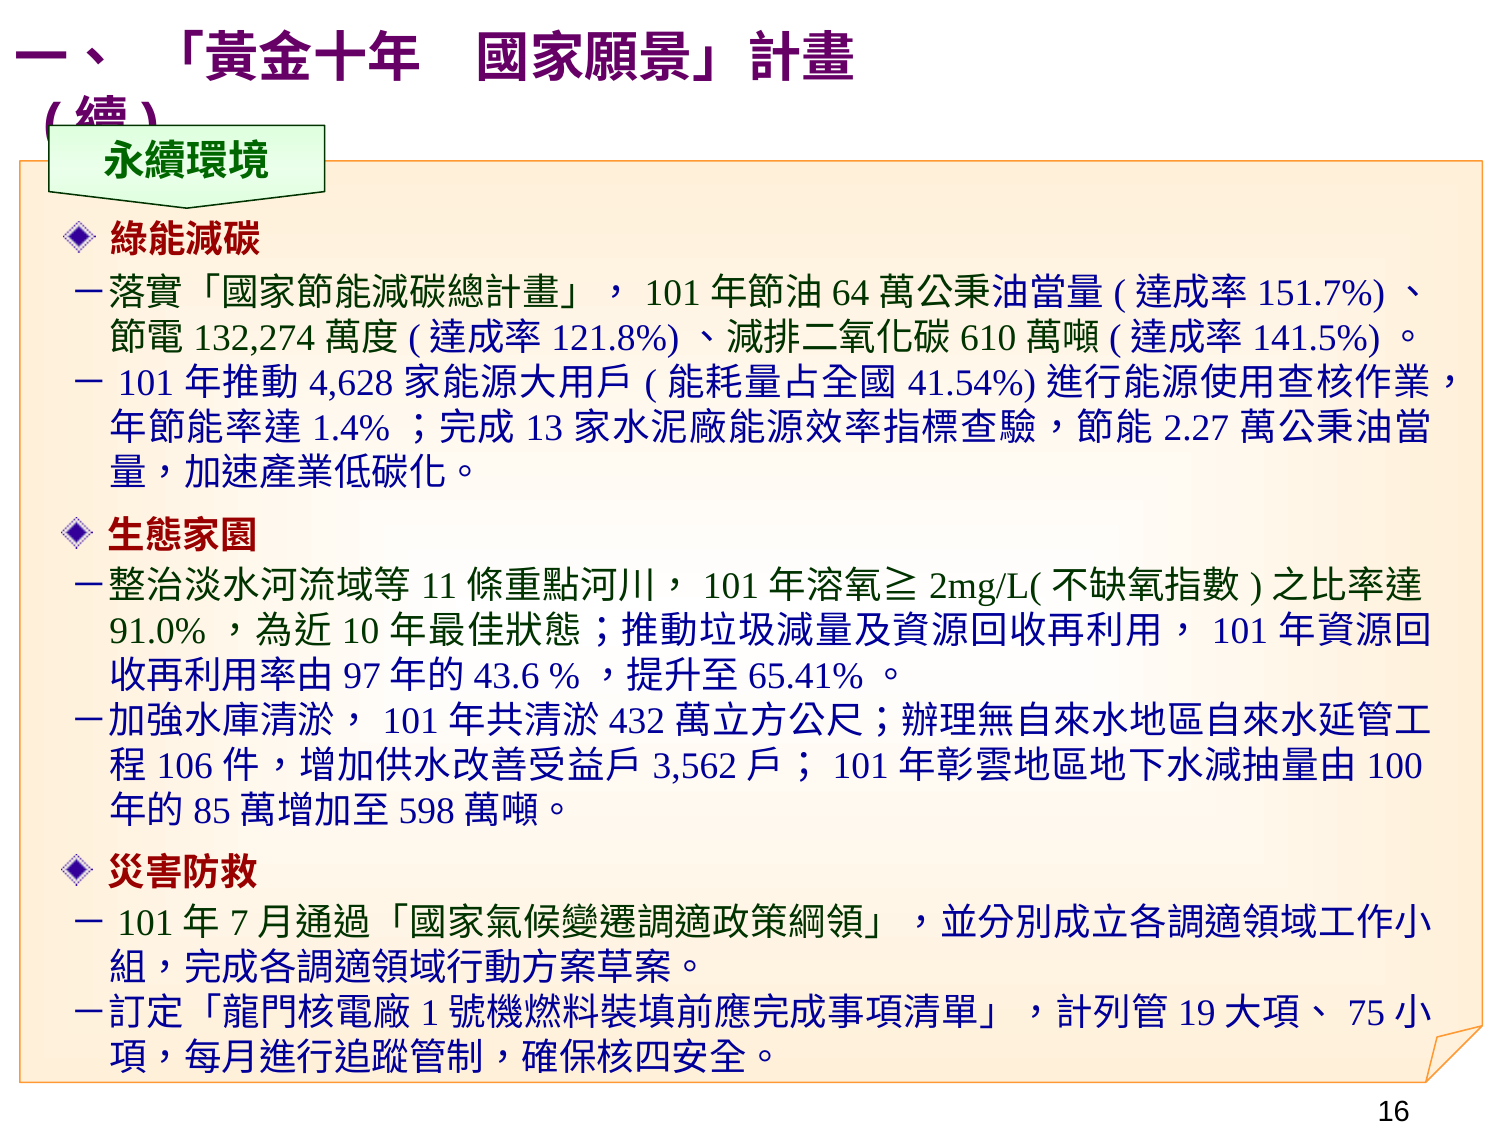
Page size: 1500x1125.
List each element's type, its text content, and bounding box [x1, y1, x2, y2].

text_box 災害防救 [46, 837, 1456, 896]
text_box 一、 「黃金十年 國家願景」計畫(續) [14, 22, 951, 109]
text_box 生態家園 [46, 500, 1456, 559]
text_box 15 [1362, 1084, 1500, 1125]
text_box －101年7月通過「國家氣候變遷調適政策綱領」，並分別成立各調適領域工作小組，完成各調適領域行動方案草案。 －訂定「龍門核電廠1號機燃料裝填前應完成事項清單」，計列管19大項、75小項，每月進行追蹤管制，確保核四安全。 [55, 890, 1447, 1087]
text_box －整治淡水河流域等11條重點河川，101年溶氧≧2mg/L(不缺氧指數)之比率達91.0%，為近10年最佳狀態；推動垃圾減量及資源回收再利用，101年資源回收再利用率由97年的43.6 %，提升至65.41%。 －加強水庫清淤，101年共清淤432萬立方公尺；辦理無自來水地區自來水延管工程106件，增加供水改善受益戶3,562戶；101年彰雲地區地下水減抽量由100年的85萬增加至598萬噸。 [55, 553, 1447, 842]
text_box [19, 160, 143, 1083]
text_box 綠能減碳 [49, 204, 1459, 263]
text_box [230, 160, 1483, 1062]
text_box －落實「國家節能減碳總計畫」，101年節油64萬公秉油當量(達成率151.7%)、節電132,274萬度(達成率121.8%)、減排二氧化碳610萬噸(達成率141.5%)。 －101年推動4,628家能源大用戶(能耗量占全國41.54%)進行能源使用查核作業，年節能率達1.4%；完成13家水泥廠能源效率指標查驗，節能2.27萬公秉油當量，加速產業低碳化。 [55, 260, 1447, 503]
text_box 永續環境 [48, 125, 325, 209]
